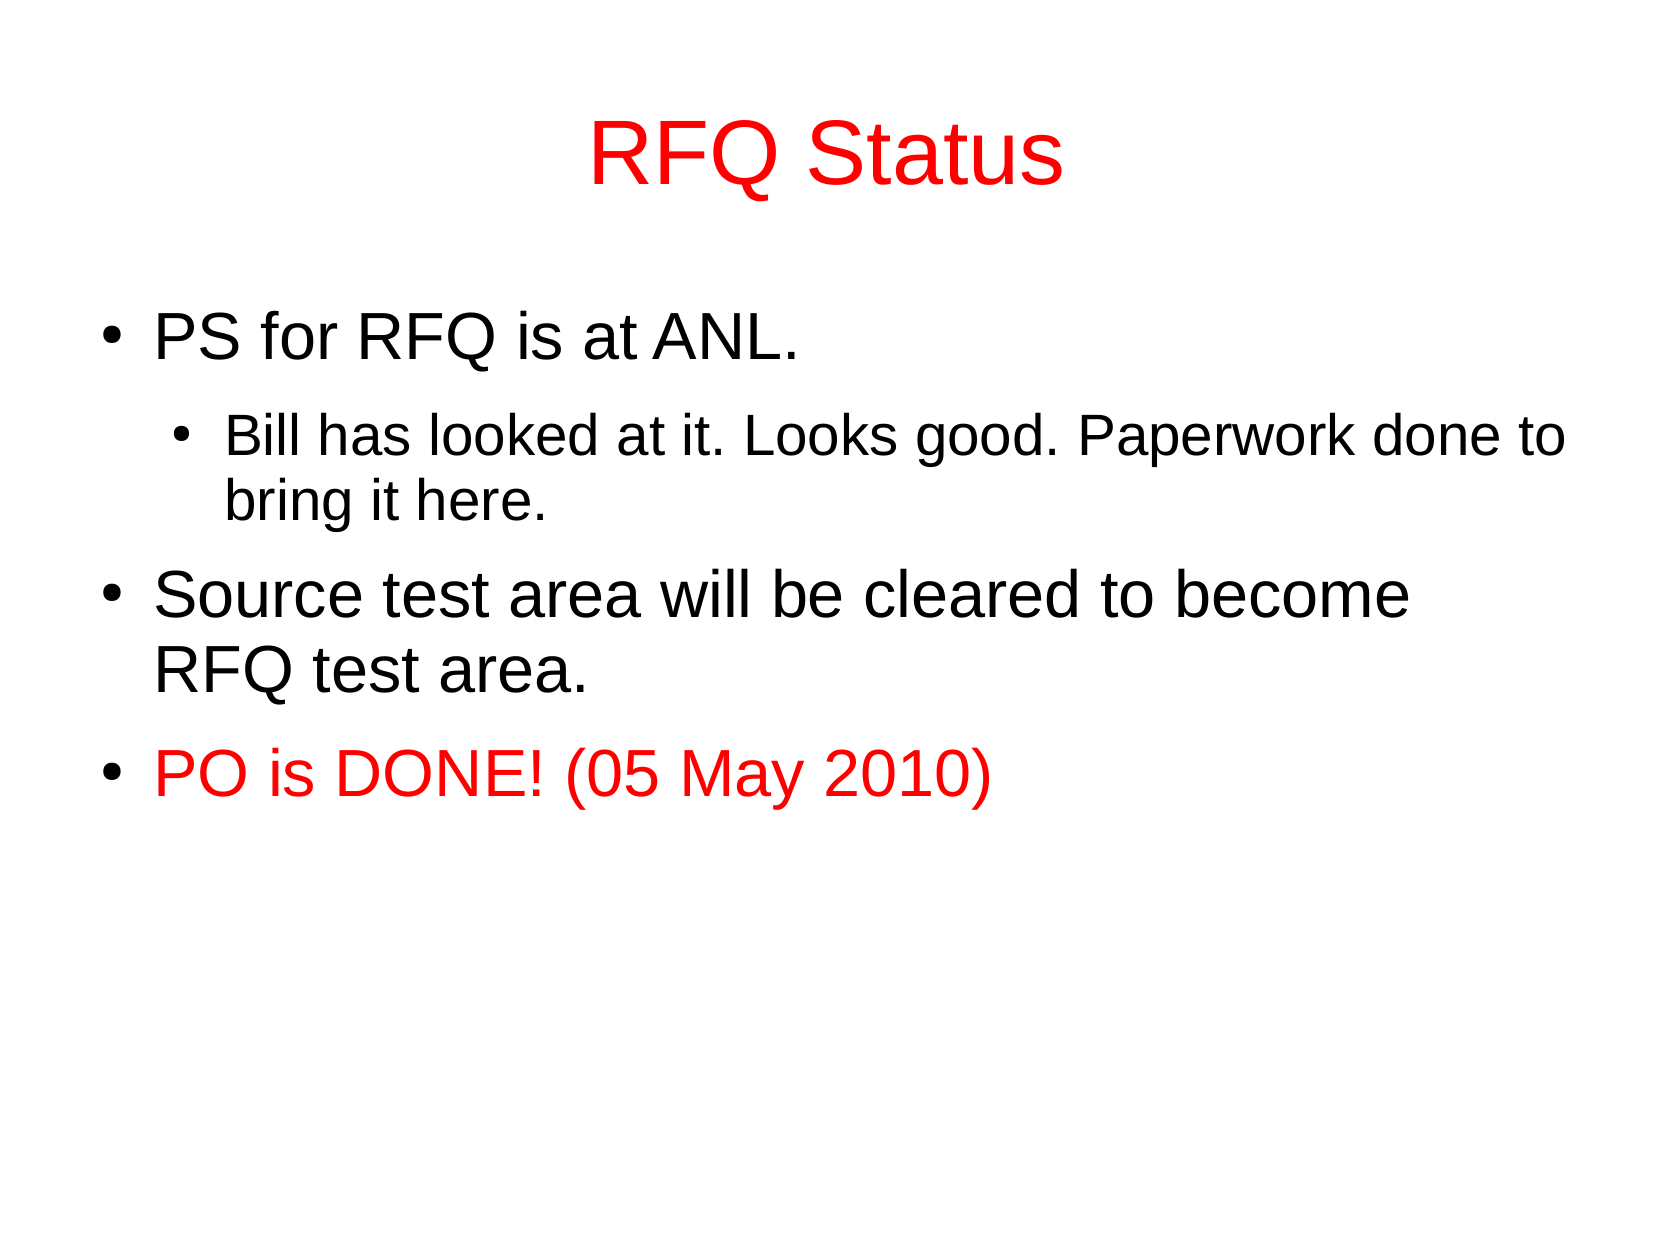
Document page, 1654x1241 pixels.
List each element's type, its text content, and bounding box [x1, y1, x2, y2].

title RFQ Status [82, 49, 1571, 257]
list PS for RFQ is at ANL. Bill has looked at it. Looks good. Paperwork done to bring it here. Source test area will be cleared to become RFQ test area. PO is DONE! (05 May 2010) [82, 298, 1571, 1103]
